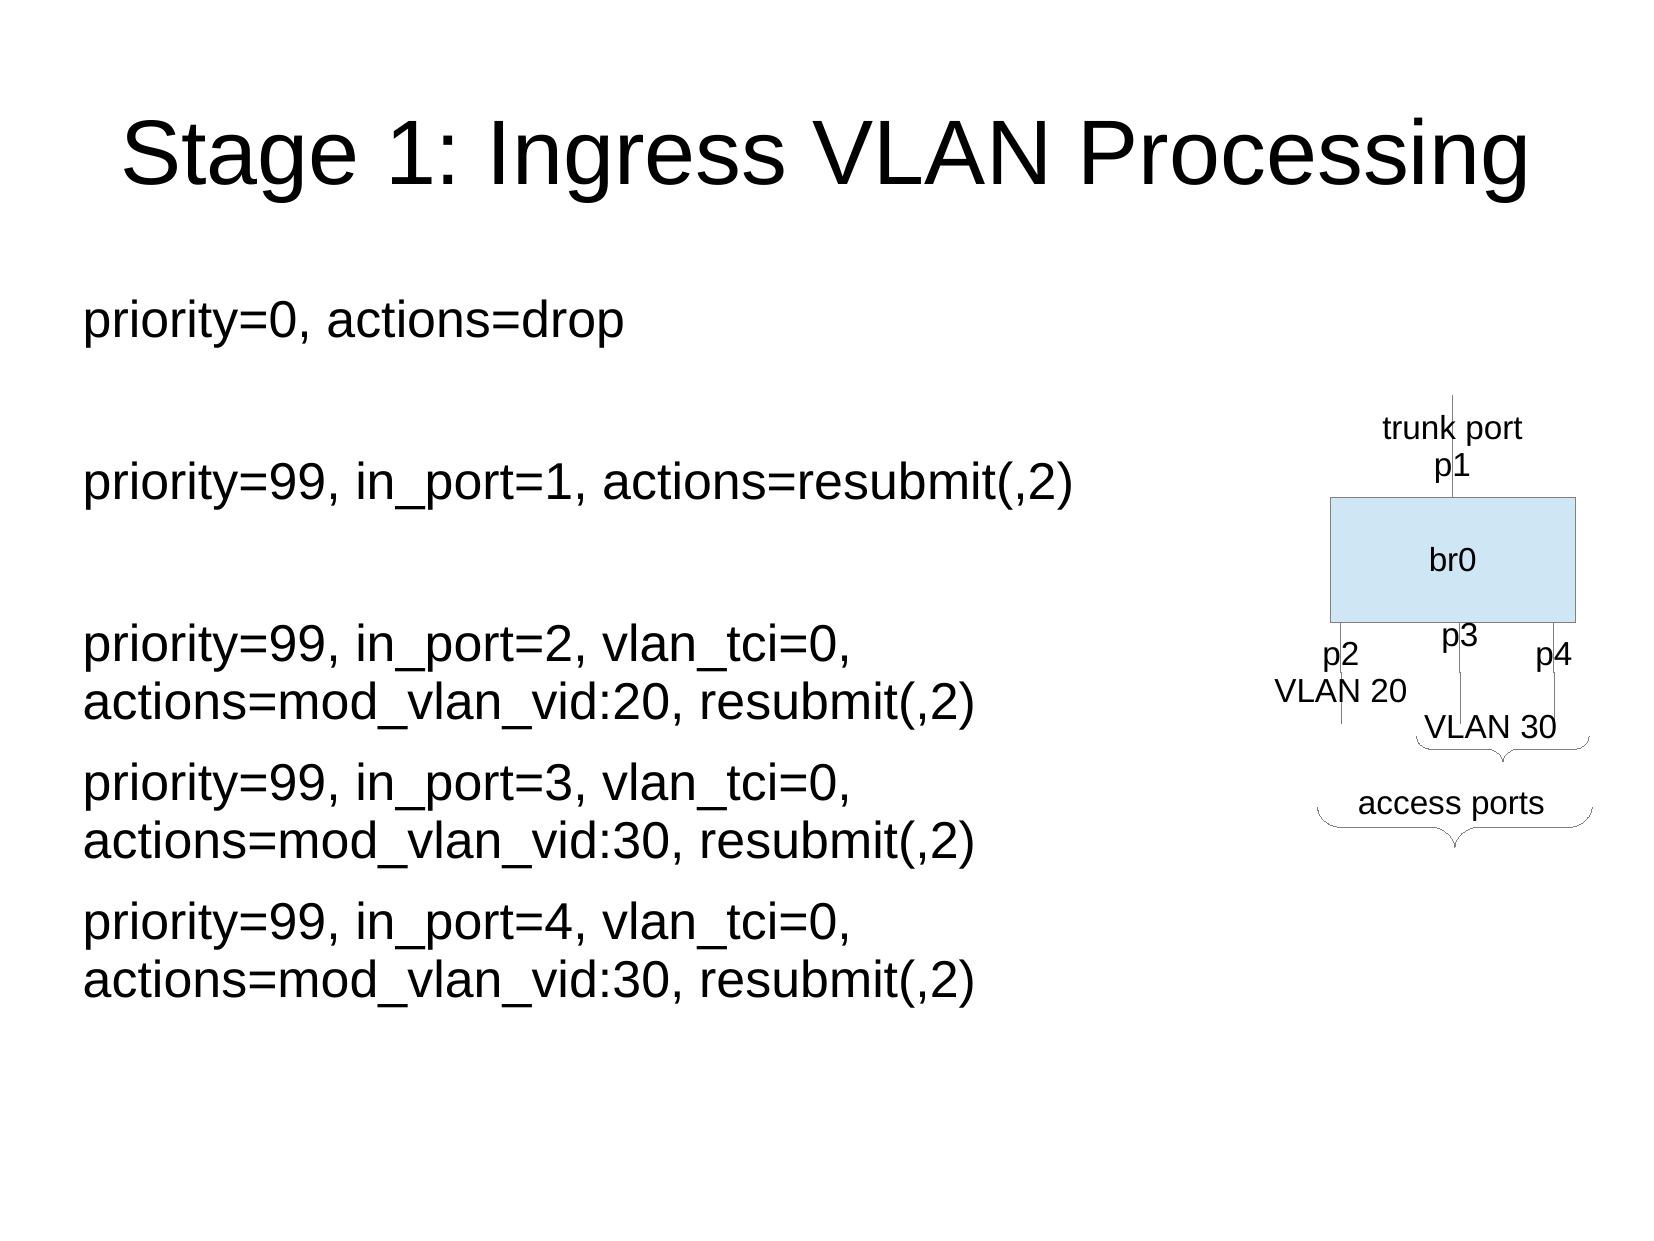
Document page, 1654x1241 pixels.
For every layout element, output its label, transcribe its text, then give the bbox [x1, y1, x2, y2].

text_box VLAN 30 [1383, 700, 1598, 753]
title Stage 1: Ingress VLAN Processing [82, 49, 1571, 257]
text_box br0 [1330, 497, 1576, 623]
text_box access ports [1336, 777, 1567, 830]
list priority=0, actions=drop priority=99, in_port=1, actions=resubmit(,2) priority=99, in_port=2, vlan_tci=0, actions=mod_vlan_vid:20, resubmit(,2) priority=99, in_port=3, vlan_tci=0, actions=mod_vlan_vid:30, resubmit(,2) priority=99, in_port=4, vlan_tci=0, actions=mod_vlan_vid:30, resubmit(,2) [82, 290, 1240, 1010]
